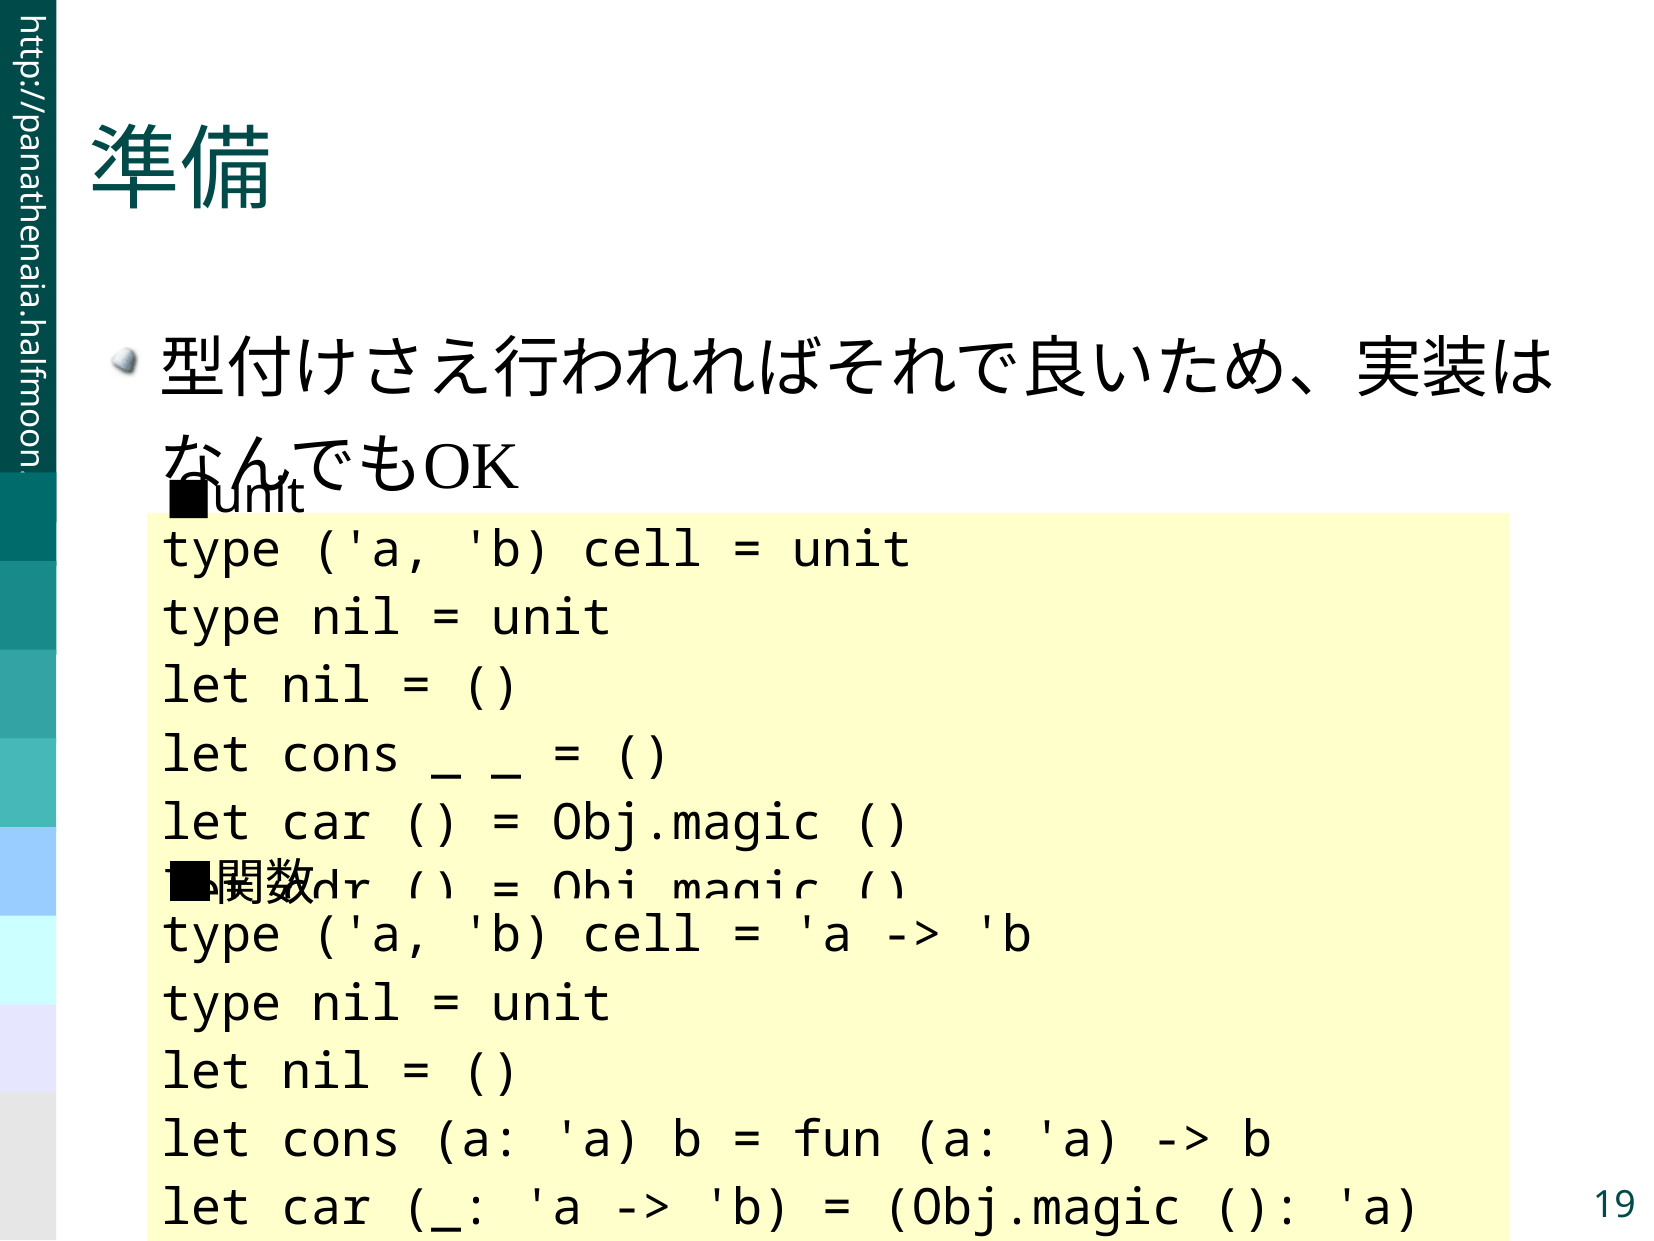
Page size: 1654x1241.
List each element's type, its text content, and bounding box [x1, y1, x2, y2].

text_box type ('a, 'b) cell = unit type nil = unit let nil = () let cons _ _ = () let car () = Obj.magic () let cdr () = Obj.magic () [147, 512, 1510, 816]
text_box ■関数 [150, 842, 1079, 893]
text_box type ('a, 'b) cell = 'a -> 'b type nil = unit let nil = () let cons (a: 'a) b = fun (a: 'a) -> b let car (_: 'a -> 'b) = (Obj.magic (): 'a) let cdr (_: 'a -> 'b) = (Obj.magic (): 'b) [147, 898, 1510, 1202]
text_box ■unit [150, 458, 1079, 509]
list 型付けさえ行われればそれで良いため、実装はなんでもOK [88, 313, 1577, 1133]
title 準備 [88, 57, 1577, 265]
